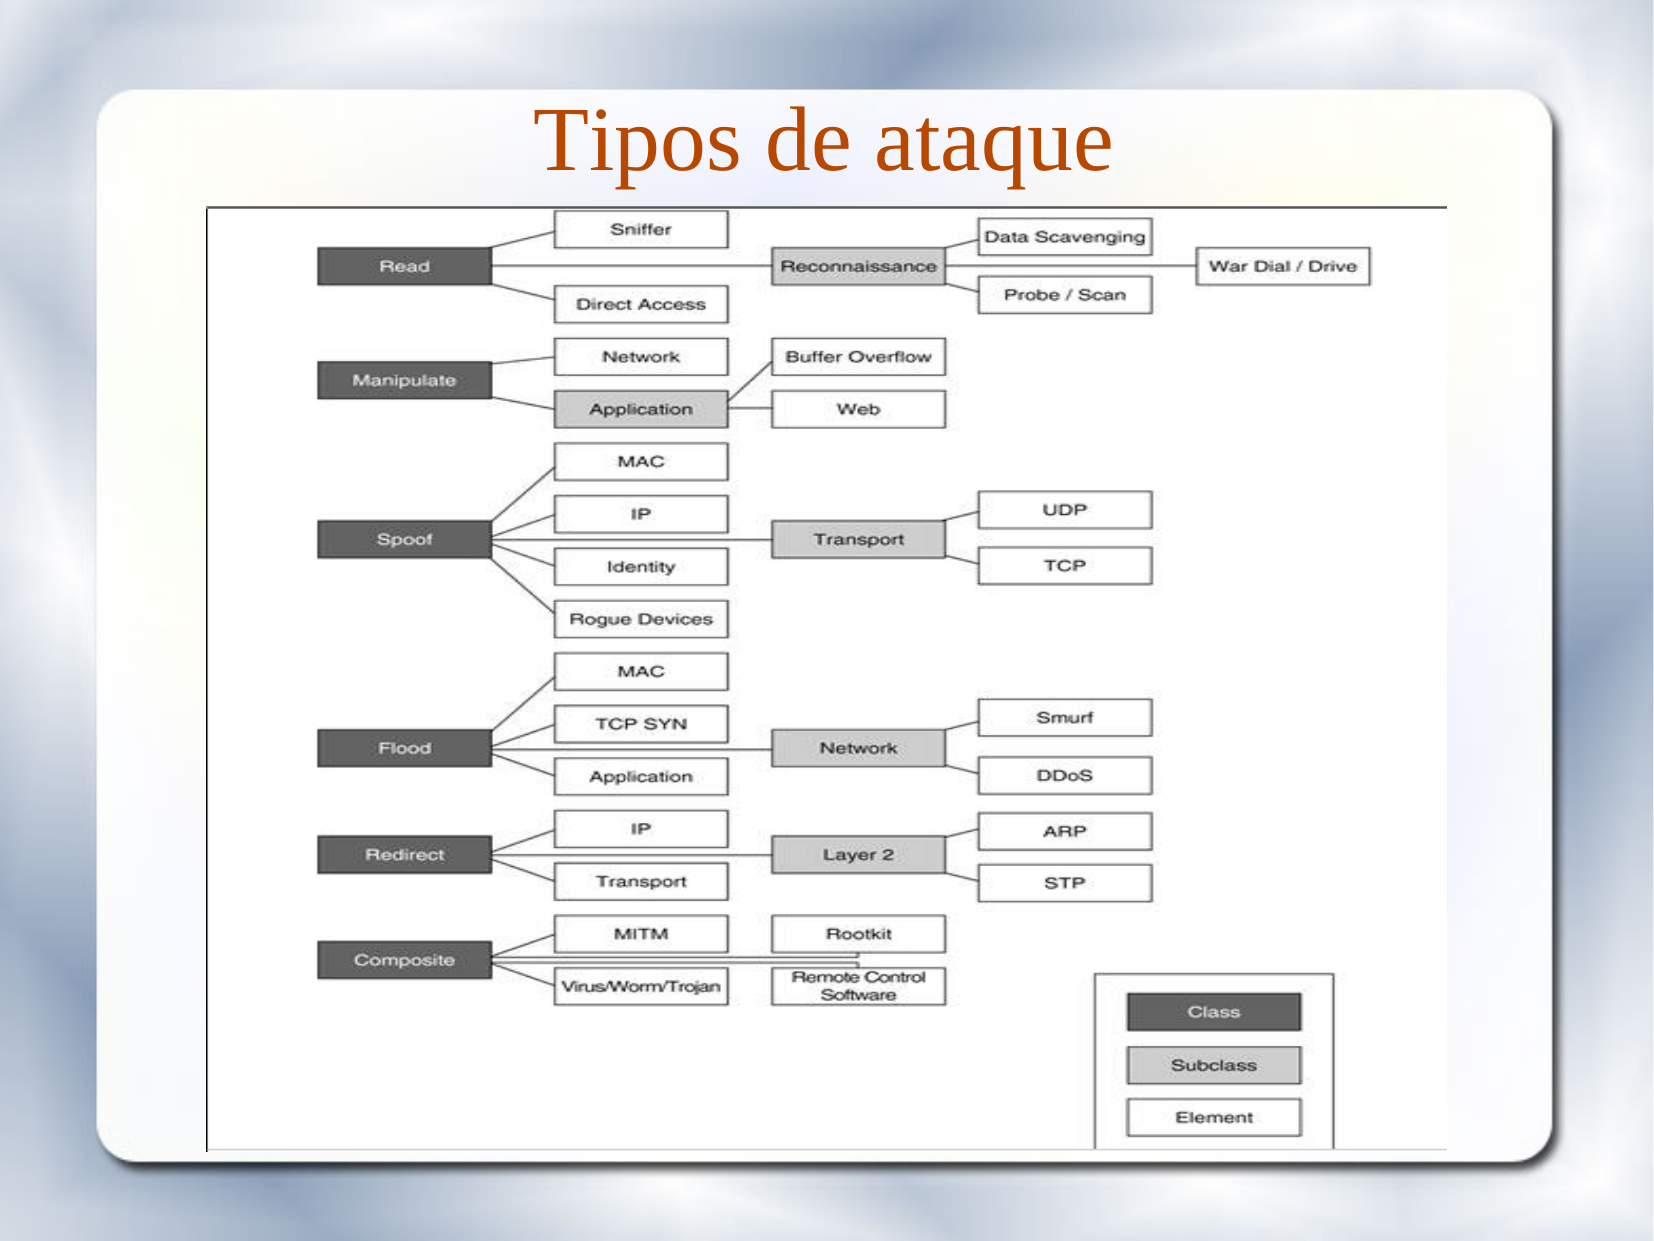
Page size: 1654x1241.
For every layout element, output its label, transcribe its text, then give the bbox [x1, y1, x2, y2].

title Tipos de ataque [118, 88, 1531, 191]
picture [0, 0, 1654, 1241]
